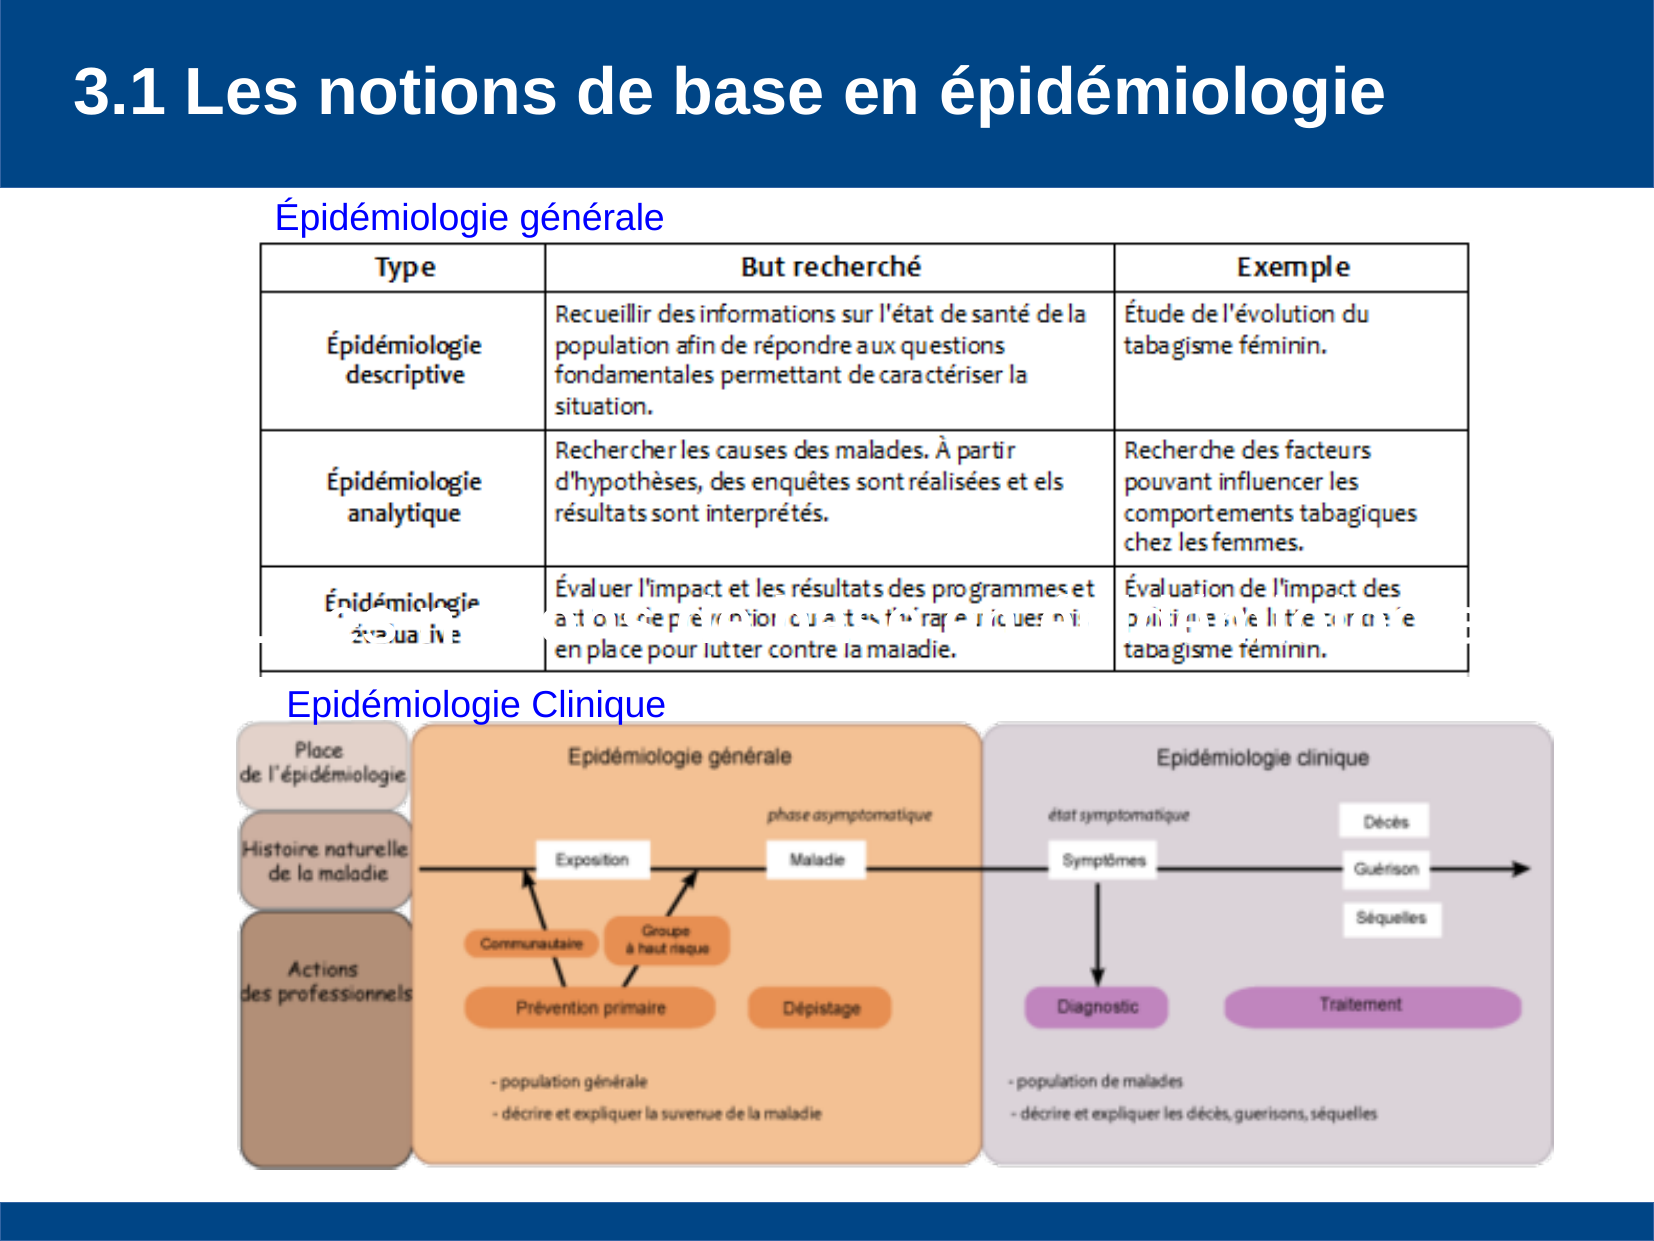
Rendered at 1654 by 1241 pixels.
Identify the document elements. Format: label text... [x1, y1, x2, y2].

picture [256, 239, 1474, 576]
picture [256, 666, 1474, 677]
text_box Epidémiologie Clinique [271, 676, 745, 734]
text_box 3.1 Les notions de base en épidémiologie [157, 576, 1502, 666]
text_box 3.1 Les notions de base en épidémiologie [59, 47, 1560, 211]
picture [236, 720, 1554, 1170]
text_box Épidémiologie générale [259, 211, 745, 246]
